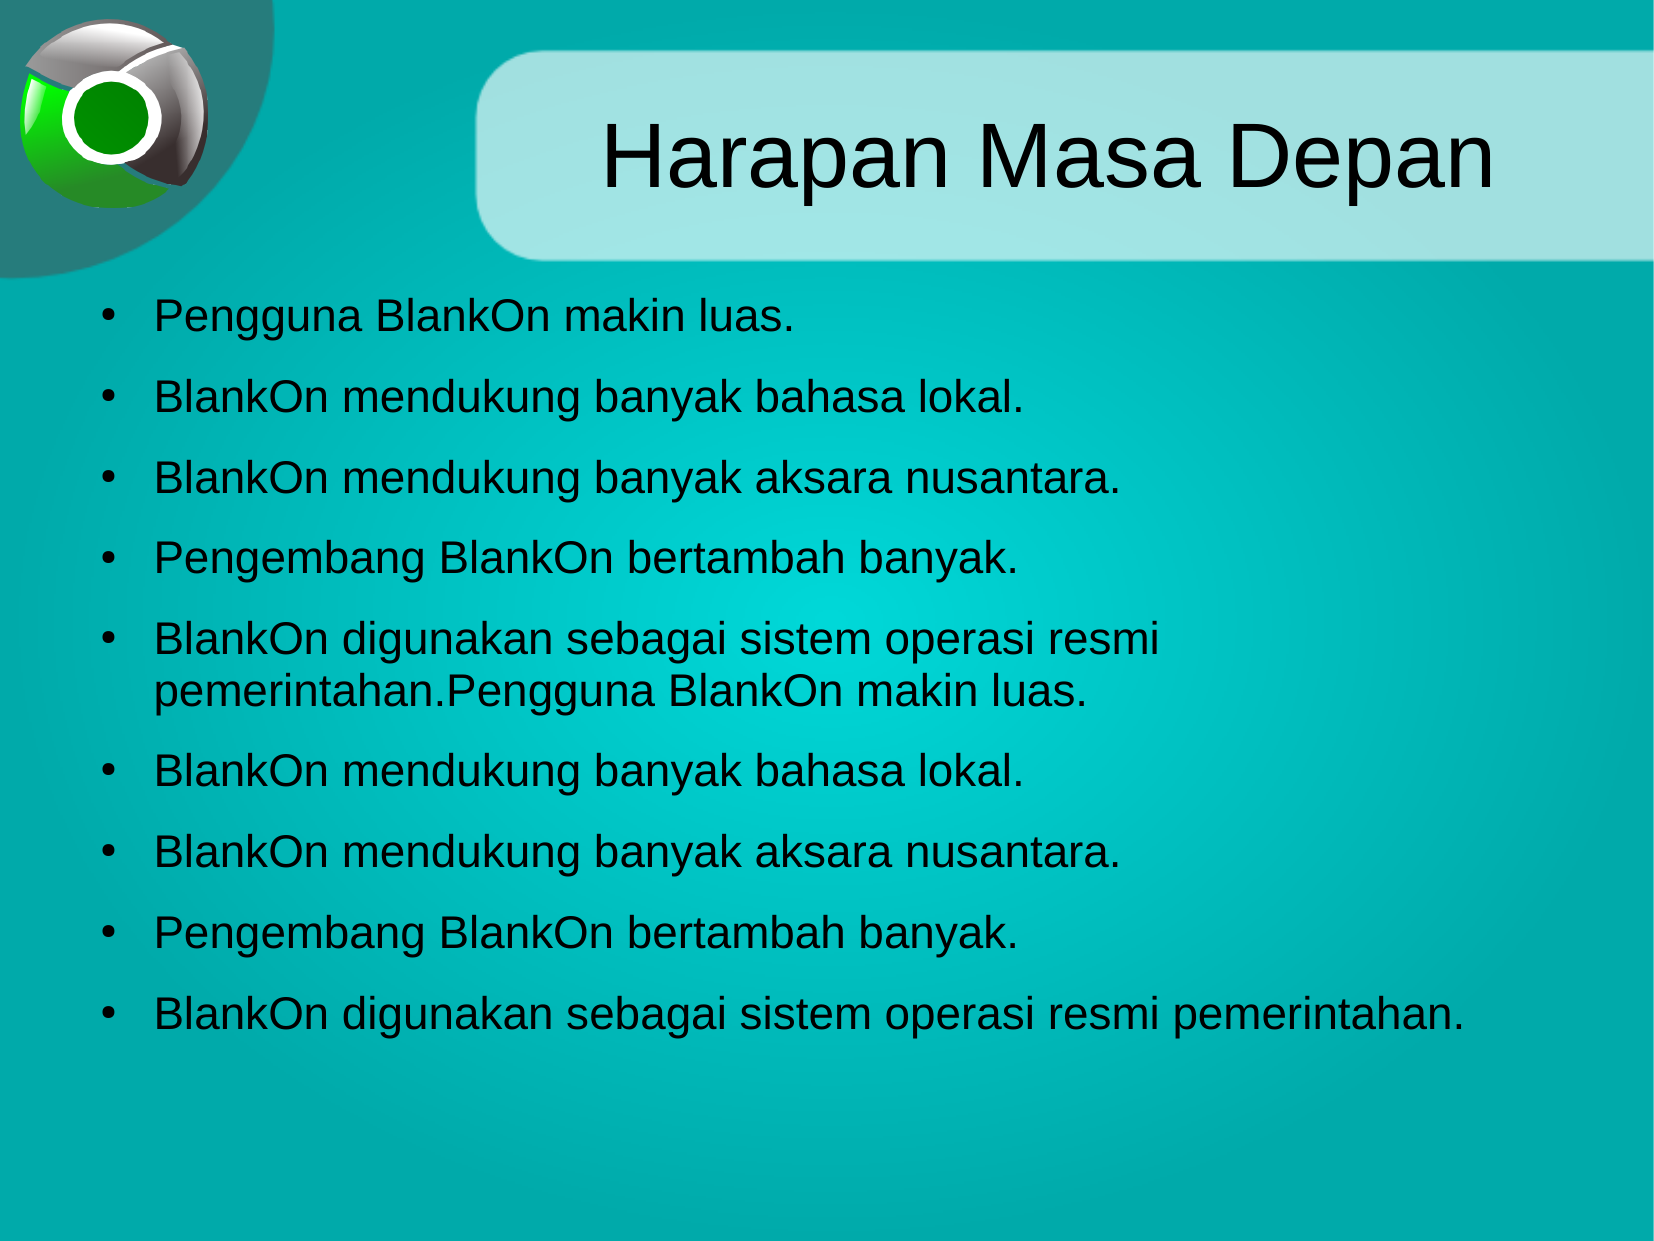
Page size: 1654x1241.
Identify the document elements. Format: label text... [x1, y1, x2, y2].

list Pengguna BlankOn makin luas. BlankOn mendukung banyak bahasa lokal. BlankOn mendukung banyak aksara nusantara. Pengembang BlankOn bertambah banyak. BlankOn digunakan sebagai sistem operasi resmi pemerintahan.Pengguna BlankOn makin luas. BlankOn mendukung banyak bahasa lokal. BlankOn mendukung banyak aksara nusantara. Pengembang BlankOn bertambah banyak. BlankOn digunakan sebagai sistem operasi resmi pemerintahan. [82, 290, 1571, 1109]
picture [0, 0, 1654, 1241]
title Harapan Masa Depan [600, 98, 1538, 213]
